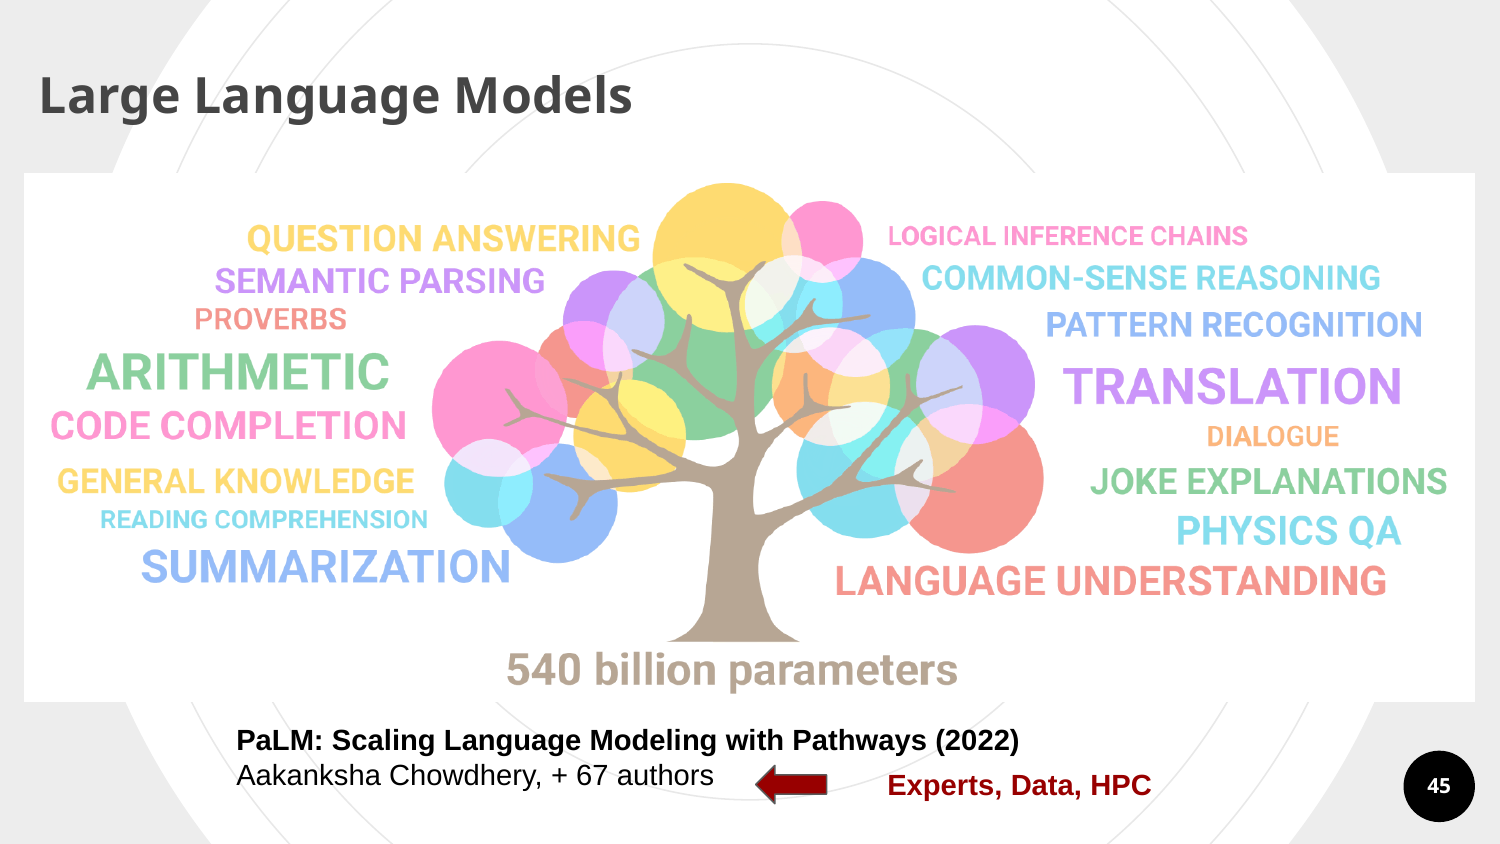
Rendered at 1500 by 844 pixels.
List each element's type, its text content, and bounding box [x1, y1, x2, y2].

text_box PaLM: Scaling Language Modeling with Pathways (2022) Aakanksha Chowdhery, + 67 authors [221, 706, 1362, 807]
slide_number 1 [1403, 750, 1475, 823]
text_box Experts, Data, HPC [872, 751, 1370, 817]
text_box [755, 765, 827, 804]
picture [24, 173, 1475, 702]
text_box Large Language Models [38, 39, 1461, 149]
